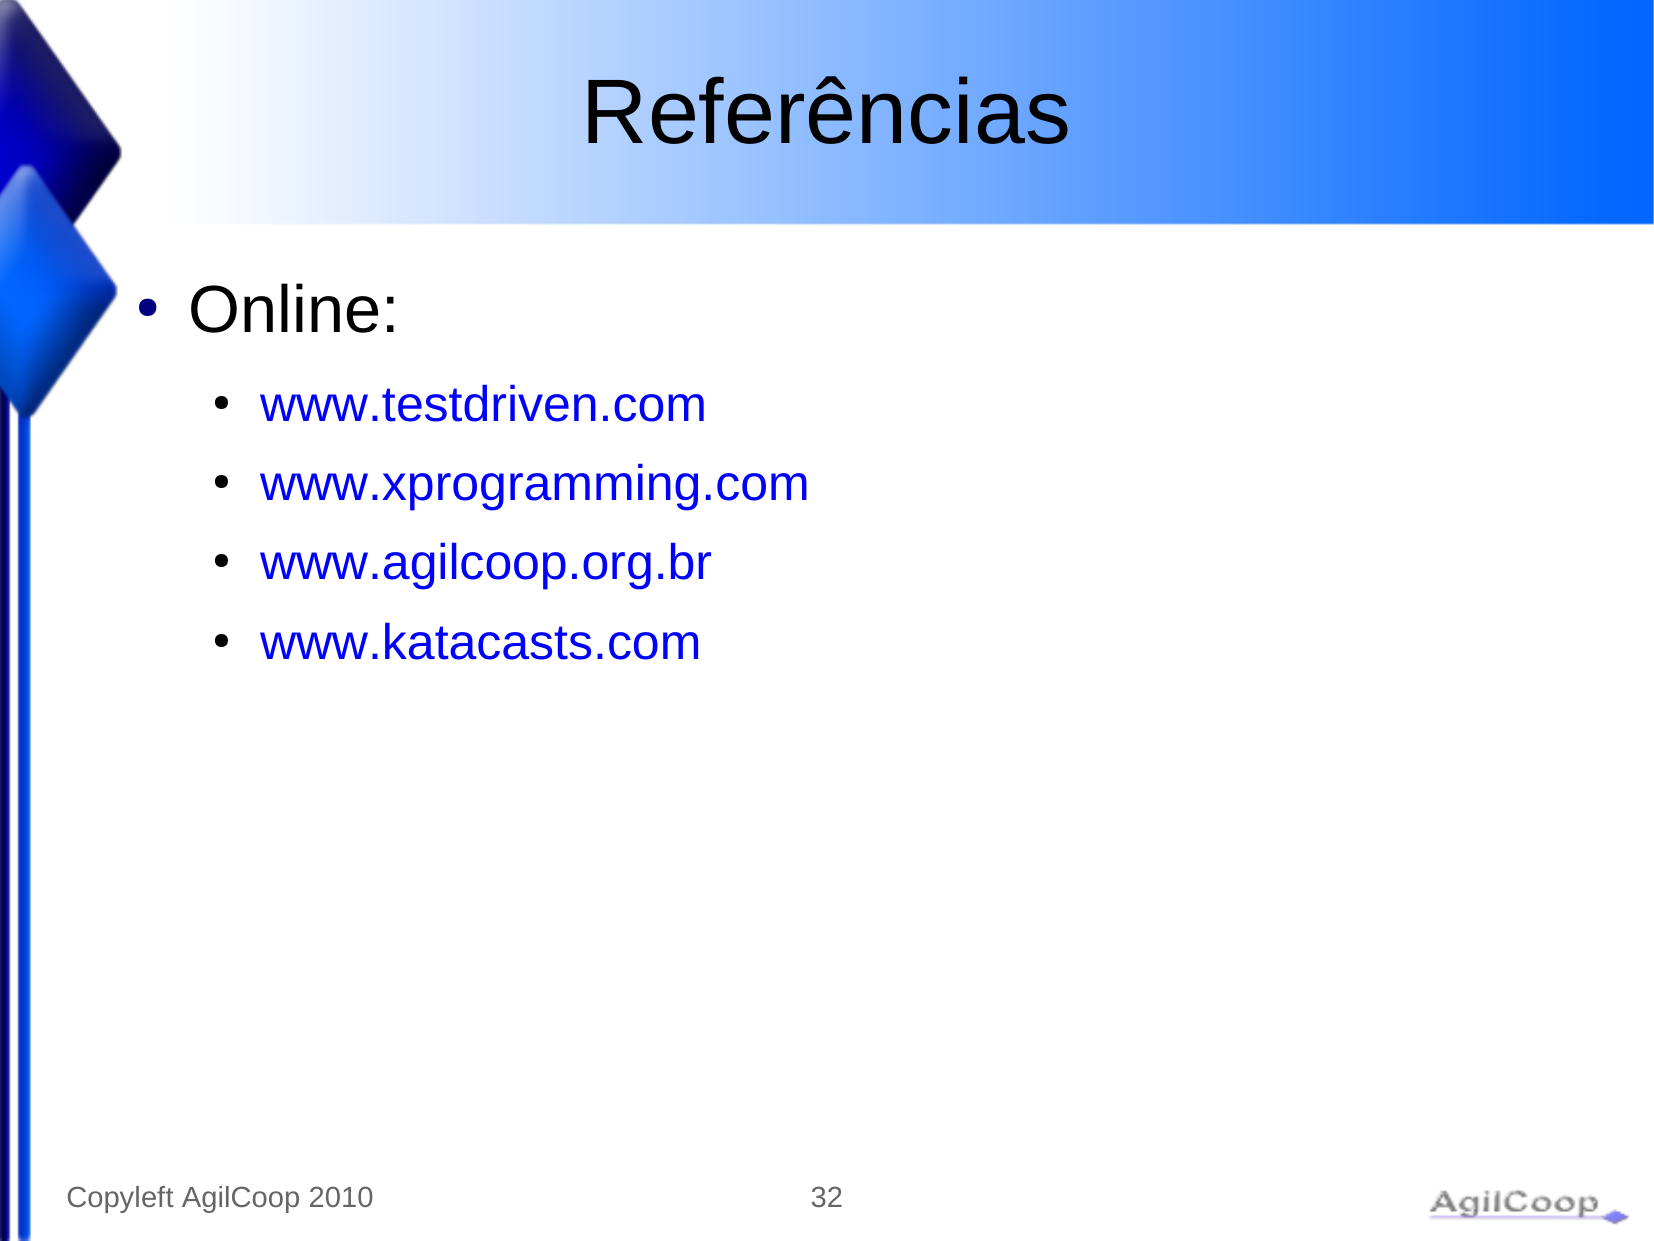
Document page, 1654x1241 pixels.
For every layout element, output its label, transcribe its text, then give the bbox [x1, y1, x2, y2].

picture [0, 0, 1654, 1241]
title Referências [82, 8, 1571, 216]
list Online: www.testdriven.com www.xprogramming.com www.agilcoop.org.br www.katacasts.com [118, 271, 1607, 1108]
